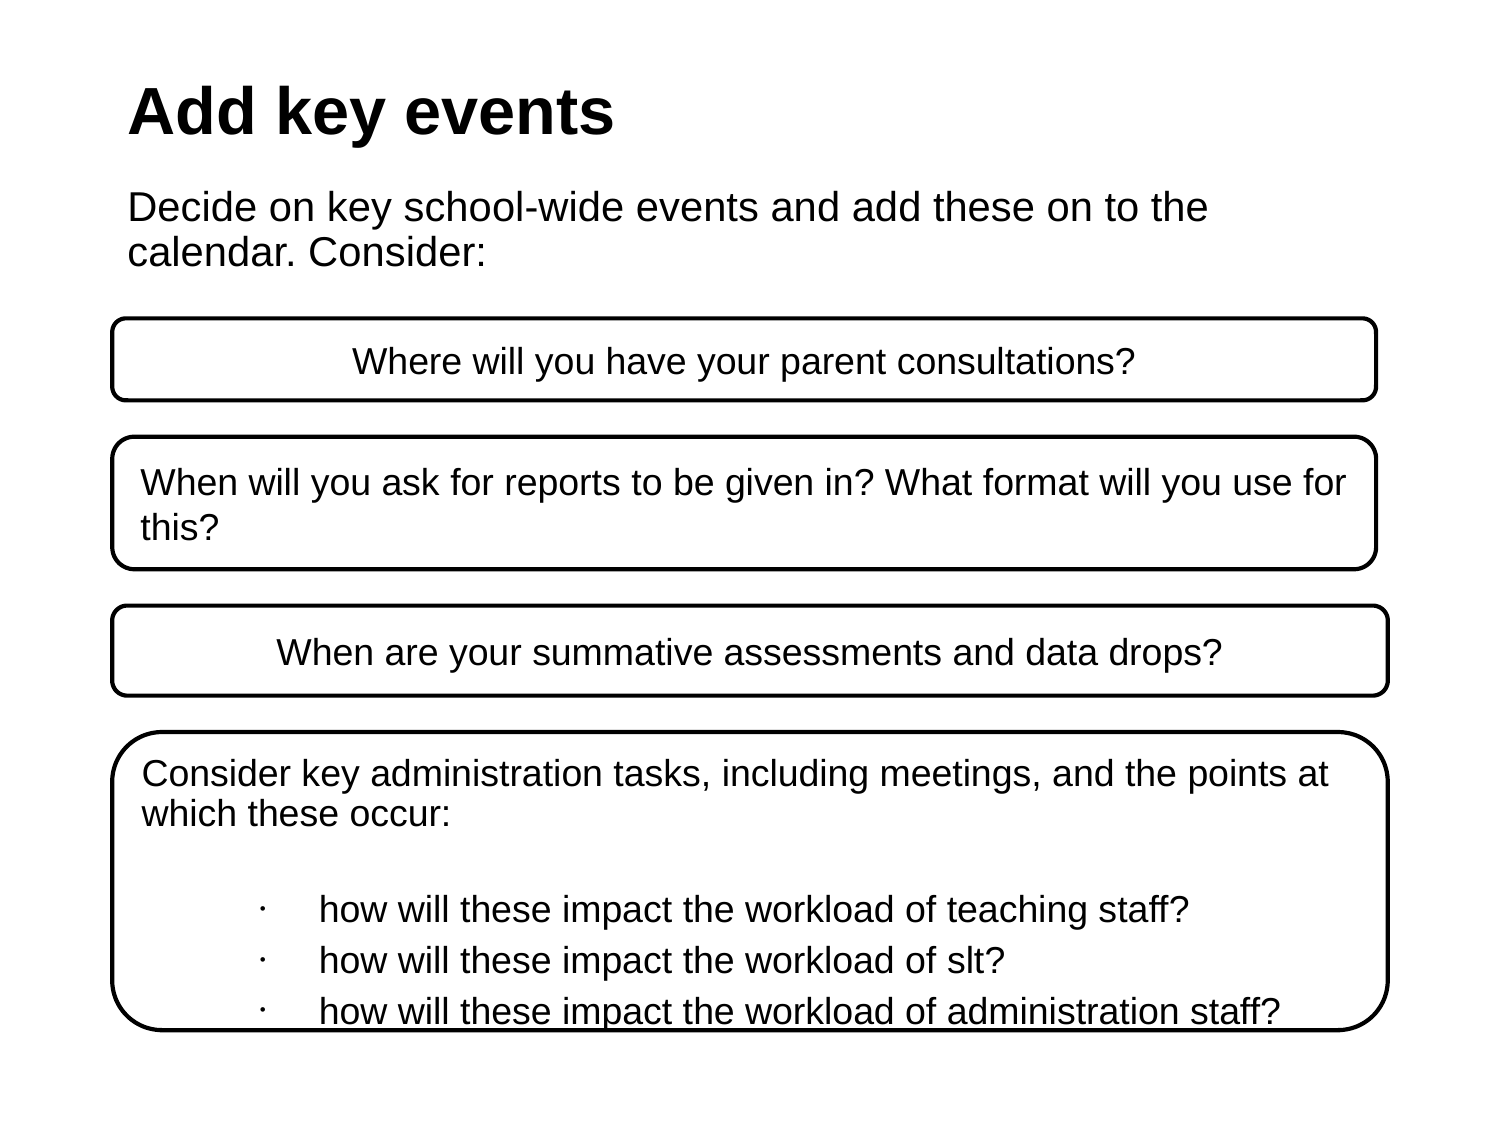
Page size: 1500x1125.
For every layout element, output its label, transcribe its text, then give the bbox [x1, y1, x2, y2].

list Decide on key school-wide events and add these on to the calendar. Consider: [112, 177, 1388, 302]
text_box Consider key administration tasks, including meetings, and the points at which these occur: how will these impact the workload of teaching staff? how will these impact the workload of slt? how will these impact the workload of administration staff? [112, 732, 1388, 1031]
title Add key events [112, 54, 1388, 161]
text_box Where will you have your parent consultations? [112, 318, 1377, 401]
text_box When are your summative assessments and data drops? [112, 605, 1388, 696]
text_box When will you ask for reports to be given in? What format will you use for this? [112, 436, 1377, 570]
